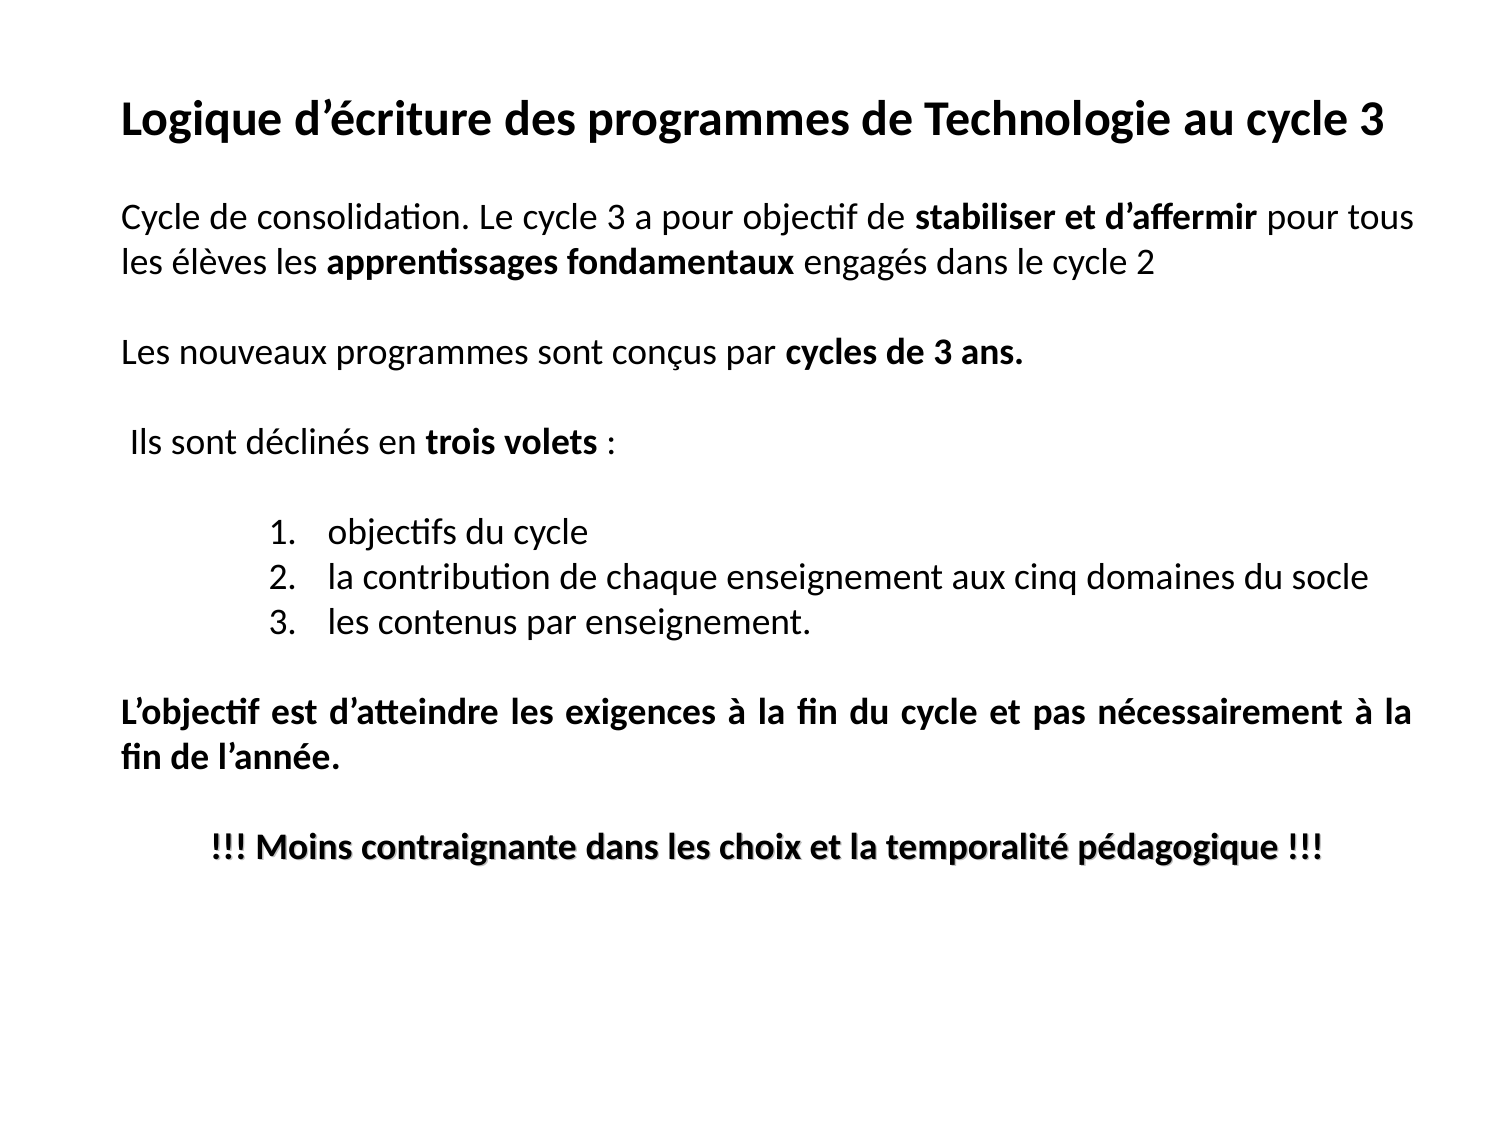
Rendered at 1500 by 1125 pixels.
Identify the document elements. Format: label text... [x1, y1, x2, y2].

text_box Cycle de consolidation. Le cycle 3 a pour objectif de stabiliser et d’affermir pour tous les élèves les apprentissages fondamentaux engagés dans le cycle 2 Les nouveaux programmes sont conçus par cycles de 3 ans. Ils sont déclinés en trois volets : objectifs du cycle la contribution de chaque enseignement aux cinq domaines du socle les contenus par enseignement. L’objectif est d’atteindre les exigences à la fin du cycle et pas nécessairement à la fin de l’année. !!! Moins contraignante dans les choix et la temporalité pédagogique !!! [106, 184, 1429, 875]
text_box Logique d’écriture des programmes de Technologie au cycle 3 [106, 78, 1412, 154]
